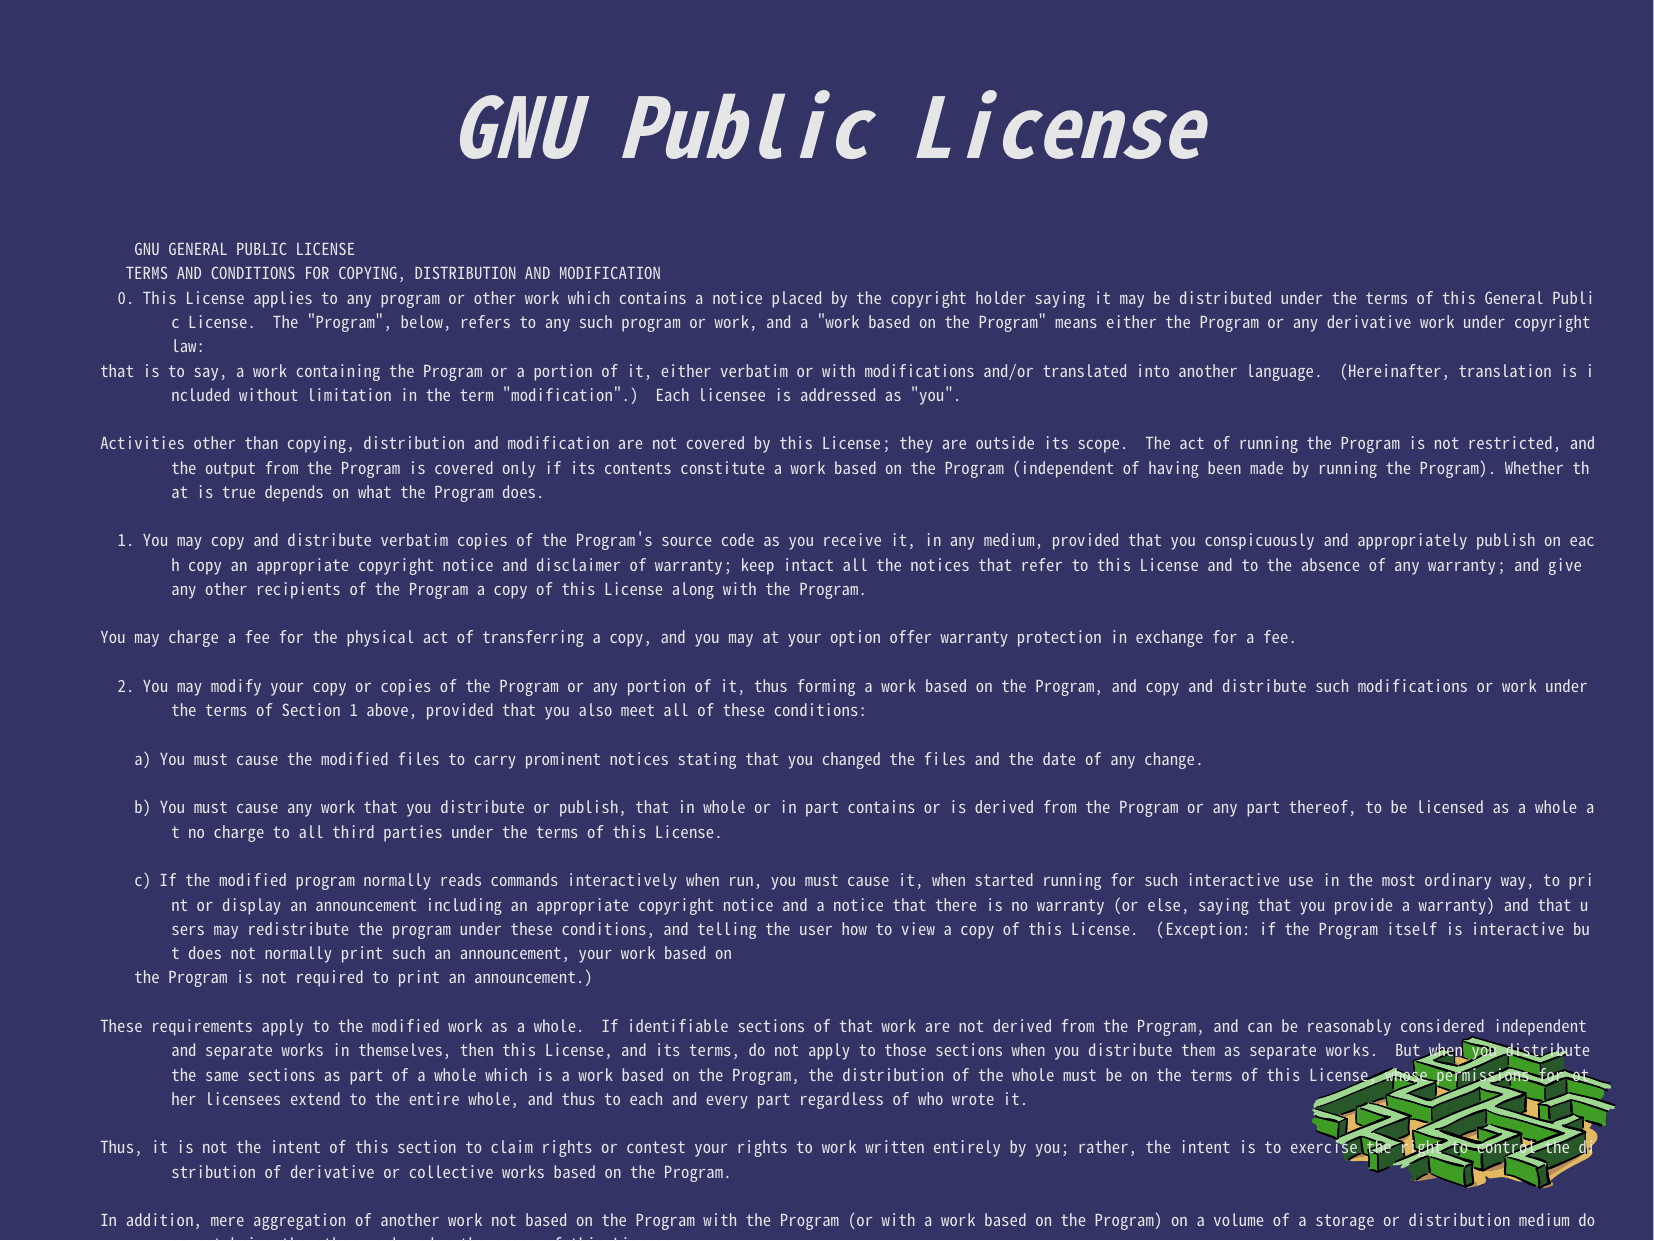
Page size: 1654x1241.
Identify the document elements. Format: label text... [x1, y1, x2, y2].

list GNU GENERAL PUBLIC LICENSE TERMS AND CONDITIONS FOR COPYING, DISTRIBUTION AND MODIFICATION 0. This License applies to any program or other work which contains a notice placed by the copyright holder saying it may be distributed under the terms of this General Public License. The "Program", below, refers to any such program or work, and a "work based on the Program" means either the Program or any derivative work under copyright law: that is to say, a work containing the Program or a portion of it, either verbatim or with modifications and/or translated into another language. (Hereinafter, translation is included without limitation in the term "modification".) Each licensee is addressed as "you". Activities other than copying, distribution and modification are not covered by this License; they are outside its scope. The act of running the Program is not restricted, and the output from the Program is covered only if its contents constitute a work based on the Program (independent of having been made by running the Program). Whether that is true depends on what the Program does. 1. You may copy and distribute verbatim copies of the Program's source code as you receive it, in any medium, provided that you conspicuously and appropriately publish on each copy an appropriate copyright notice and disclaimer of warranty; keep intact all the notices that refer to this License and to the absence of any warranty; and give any other recipients of the Program a copy of this License along with the Program. You may charge a fee for the physical act of transferring a copy, and you may at your option offer warranty protection in exchange for a fee. 2. You may modify your copy or copies of the Program or any portion of it, thus forming a work based on the Program, and copy and distribute such modifications or work under the terms of Section 1 above, provided that you also meet all of these conditions: a) You must cause the modified files to carry prominent notices stating that you changed the files and the date of any change. b) You must cause any work that you distribute or publish, that in whole or in part contains or is derived from the Program or any part thereof, to be licensed as a whole at no charge to all third parties under the terms of this License. c) If the modified program normally reads commands interactively when run, you must cause it, when started running for such interactive use in the most ordinary way, to print or display an announcement including an appropriate copyright notice and a notice that there is no warranty (or else, saying that you provide a warranty) and that users may redistribute the program under these conditions, and telling the user how to view a copy of this License. (Exception: if the Program itself is interactive but does not normally print such an announcement, your work based on the Program is not required to print an announcement.) These requirements apply to the modified work as a whole. If identifiable sections of that work are not derived from the Program, and can be reasonably considered independent and separate works in themselves, then this License, and its terms, do not apply to those sections when you distribute them as separate works. But when you distribute the same sections as part of a whole which is a work based on the Program, the distribution of the whole must be on the terms of this License, whose permissions for other licensees extend to the entire whole, and thus to each and every part regardless of who wrote it. Thus, it is not the intent of this section to claim rights or contest your rights to work written entirely by you; rather, the intent is to exercise the right to control the distribution of derivative or collective works based on the Program. In addition, mere aggregation of another work not based on the Program with the Program (or with a work based on the Program) on a volume of a storage or distribution medium does not bring the other work under the scope of this License. 3. You may copy and distribute the Program (or a work based on it, under Section 2) in object code or executable form under the terms of Sections 1 and 2 above provided that you also do one of the following: a) Accompany it with the complete corresponding machine-readable source code, which must be distributed under the terms of Sections 1 and 2 above on a medium customarily used for software interchange; or, b) Accompany it with a written offer, valid for at least three years, to give any third party, for a charge no more than your cost of physically performing source distribution, a complete machine-readable copy of the corresponding source code, to be distributed under the terms of Sections 1 and 2 above on a medium customarily used for software interchange; or, c) Accompany it with the information you received as to the offer to distribute corresponding source code. (This alternative is allowed only for noncommercial distribution and only if you received the program in object code or executable form with such an offer, in accord with Subsection b above.) The source code for a work means the preferred form of the work for making modifications to it. For an executable work, complete source code means all the source code for all modules it contains, plus any associated interface definition files, plus the scripts used to control compilation and installation of the executable. However, as a special exception, the source code distributed need not include anything that is normally distributed (in either source or binary form) with the major components (compiler, kernel, and so on) of the operating system on which the executable runs, unless that component itself accompanies the executable. If distribution of executable or object code is made by offering access to copy from a designated place, then offering equivalent access to copy the source code from the same place counts as distribution of the source code, even though third parties are not compelled to copy the source along with the object code. 4. You may not copy, modify, sublicense, or distribute the Program except as expressly provided under this License. Any attempt otherwise to copy, modify, sublicense or distribute the Program is void, and will automatically terminate your rights under this License. However, parties who have received copies, or rights, from you under this License will not have their licenses terminated so long as such parties remain in full compliance. 5. You are not required to accept this License, since you have not signed it. However, nothing else grants you permission to modify or distribute the Program or its derivative works. These actions are prohibited by law if you do not accept this License. Therefore, by modifying or distributing the Program (or any work based on the Program), you indicate your acceptance of this License to do so, and all its terms and conditions for copying, distributing or modifying the Program or works based on it. 6. Each time you redistribute the Program (or any work based on the Program), the recipient automatically receives a license from the original licensor to copy, distribute or modify the Program subject to these terms and conditions. You may not impose any further restrictions on the recipients' exercise of the rights granted herein. You are not responsible for enforcing compliance by third parties to this License. 7. If, as a consequence of a court judgment or allegation of patent infringement or for any other reason (not limited to patent issues), conditions are imposed on you (whether by court order, agreement or otherwise) that contradict the conditions of this License, they do not excuse you from the conditions of this License. If you cannot distribute so as to satisfy simultaneously your obligations under this License and any other pertinent obligations, then as a consequence you may not distribute the Program at all. For example, if a patent license would not permit royalty-free redistribution of the Program by all those who receive copies directly or indirectly through you, then the only way you could satisfy both it and this License would be to refrain entirely from distribution of the Program. If any portion of this section is held invalid or unenforceable under any particular circumstance, the balance of the section is intended to apply and the section as a whole is intended to apply in other circumstances. It is not the purpose of this section to induce you to infringe any patents or other property right claims or to contest validity of any such claims; this section has the sole purpose of protecting the integrity of the free software distribution system, which is implemented by public license practices. Many people have made generous contributions to the wide range of software distributed through that system in reliance on consistent application of that system; it is up to the author/donor to decide if he or she is willing to distribute software through any other system and a licensee cannot impose that choice. This section is intended to make thoroughly clear what is believed to be a consequence of the rest of this License. 8. If the distribution and/or use of the Program is restricted in certain countries either by patents or by copyrighted interfaces, the original copyright holder who places the Program under this License may add an explicit geographical distribution limitation excluding those countries, so that distribution is permitted only in or among countries not thus excluded. In such case, this License incorporates the limitation as if written in the body of this License. 9. The Free Software Foundation may publish revised and/or new versions of the General Public License from time to time. Such new versions will be similar in spirit to the present version, but may differ in detail to address new problems or concerns. Each version is given a distinguishing version number. If the Program specifies a version number of this License which applies to it and "any later version", you have the option of following the terms and conditions either of that version or of any later version published by the Free Software Foundation. If the Program does not specify a version number of this License, you may choose any version ever published by the Free Software Foundation. 10. If you wish to incorporate parts of the Program into other free programs whose distribution conditions are different, write to the author to ask for permission. For software which is copyrighted by the Free Software Foundation, write to the Free Software Foundation; we sometimes make exceptions for this. Our decision will be guided by the two goals of preserving the free status of all derivatives of our free software and of promoting the sharing and reuse of software generally. NO WARRANTY 11. BECAUSE THE PROGRAM IS LICENSED FREE OF CHARGE, THERE IS NO WARRANTY FOR THE PROGRAM, TO THE EXTENT PERMITTED BY APPLICABLE LAW. EXCEPT WHEN OTHERWISE STATED IN WRITING THE COPYRIGHT HOLDERS AND/OR OTHER PARTIES PROVIDE THE PROGRAM "AS IS" WITHOUT WARRANTY OF ANY KIND, EITHER EXPRESSED OR IMPLIED, INCLUDING, BUT NOT LIMITED TO, THE IMPLIED WARRANTIES OF MERCHANTABILITY AND FITNESS FOR A PARTICULAR PURPOSE. THE ENTIRE RISK AS TO THE QUALITY AND PERFORMANCE OF THE PROGRAM IS WITH YOU. SHOULD THE PROGRAM PROVE DEFECTIVE, YOU ASSUME THE COST OF ALL NECESSARY SERVICING, REPAIR OR CORRECTION. 12. IN NO EVENT UNLESS REQUIRED BY APPLICABLE LAW OR AGREED TO IN WRITING WILL ANY COPYRIGHT HOLDER, OR ANY OTHER PARTY WHO MAY MODIFY AND/OR REDISTRIBUTE THE PROGRAM AS PERMITTED ABOVE, BE LIABLE TO YOU FOR DAMAGES, INCLUDING ANY GENERAL, SPECIAL, INCIDENTAL OR CONSEQUENTIAL DAMAGES ARISING OUT OF THE USE OR INABILITY TO USE THE PROGRAM (INCLUDING BUT NOT LIMITED TO LOSS OF DATA OR DATA BEING RENDERED INACCURATE OR LOSSES SUSTAINED BY YOU OR THIRD PARTIES OR A FAILURE OF THE PROGRAM TO OPERATE WITH ANY OTHER PROGRAMS), EVEN IF SUCH HOLDER OR OTHER PARTY HAS BEEN ADVISED OF THE POSSIBILITY OF SUCH DAMAGES. END OF TERMS AND CONDITIONS How to Apply These Terms to Your New Programs If you develop a new program, and you want it to be of the greatest possible use to the public, the best way to achieve this is to make it free software which everyone can redistribute and change under these terms. To do so, attach the following notices to the program. It is safest to attach them to the start of each source file to most effectively convey the exclusion of warranty; and each file should have at least the "copyright" line and a pointer to where the full notice is found. <one line to give the program's name and a brief idea of what it does.> Copyright (C) <year> <name of author> This program is free software; you can redistribute it and/or modify it under the terms of the GNU General Public License as published by the Free Software Foundation; either version 2 of the License, or (at your option) any later version. This program is distributed in the hope that it will be useful, but WITHOUT ANY WARRANTY; without even the implied warranty of MERCHANTABILITY or FITNESS FOR A PARTICULAR PURPOSE. See the GNU General Public License for more details. You should have received a copy of the GNU General Public License along with this program; if not, write to the Free Software Foundation, Inc., 51 Franklin Street, Fifth Floor, Boston, MA 02110-1301 USA. Also add information on how to contact you by electronic and paper mail. If the program is interactive, make it output a short notice like this when it starts in an interactive mode: Gnomovision version 69, Copyright (C) year name of author Gnomovision comes with ABSOLUTELY NO WARRANTY; for details type `show w'. This is free software, and you are welcome to redistribute it under certain conditions; type `show c' for details. The hypothetical commands `show w' and `show c' should show the appropriate parts of the General Public License. Of course, the commands you use may be called something other than `show w' and `show c'; they could even be mouse-clicks or menu items--whatever suits your program. You should also get your employer (if you work as a programmer) or your school, if any, to sign a "copyright disclaimer" for the program, if necessary. Here is a sample; alter the names: Yoyodyne, Inc., hereby disclaims all copyright interest in the program `Gnomovision' (which makes passes at compilers) written by James Hacker. <signature of Ty Coon>, 1 April 1989 Ty Coon, President of Vice This General Public License does not permit incorporating your program into proprietary programs. If your program is a subroutine library, you may consider it more useful to permit linking proprietary applications with the library. If this is what you want to do, use the GNU Lesser General Public License instead of this License. [88, 236, 1598, 1241]
title GNU Public License [121, 19, 1534, 227]
